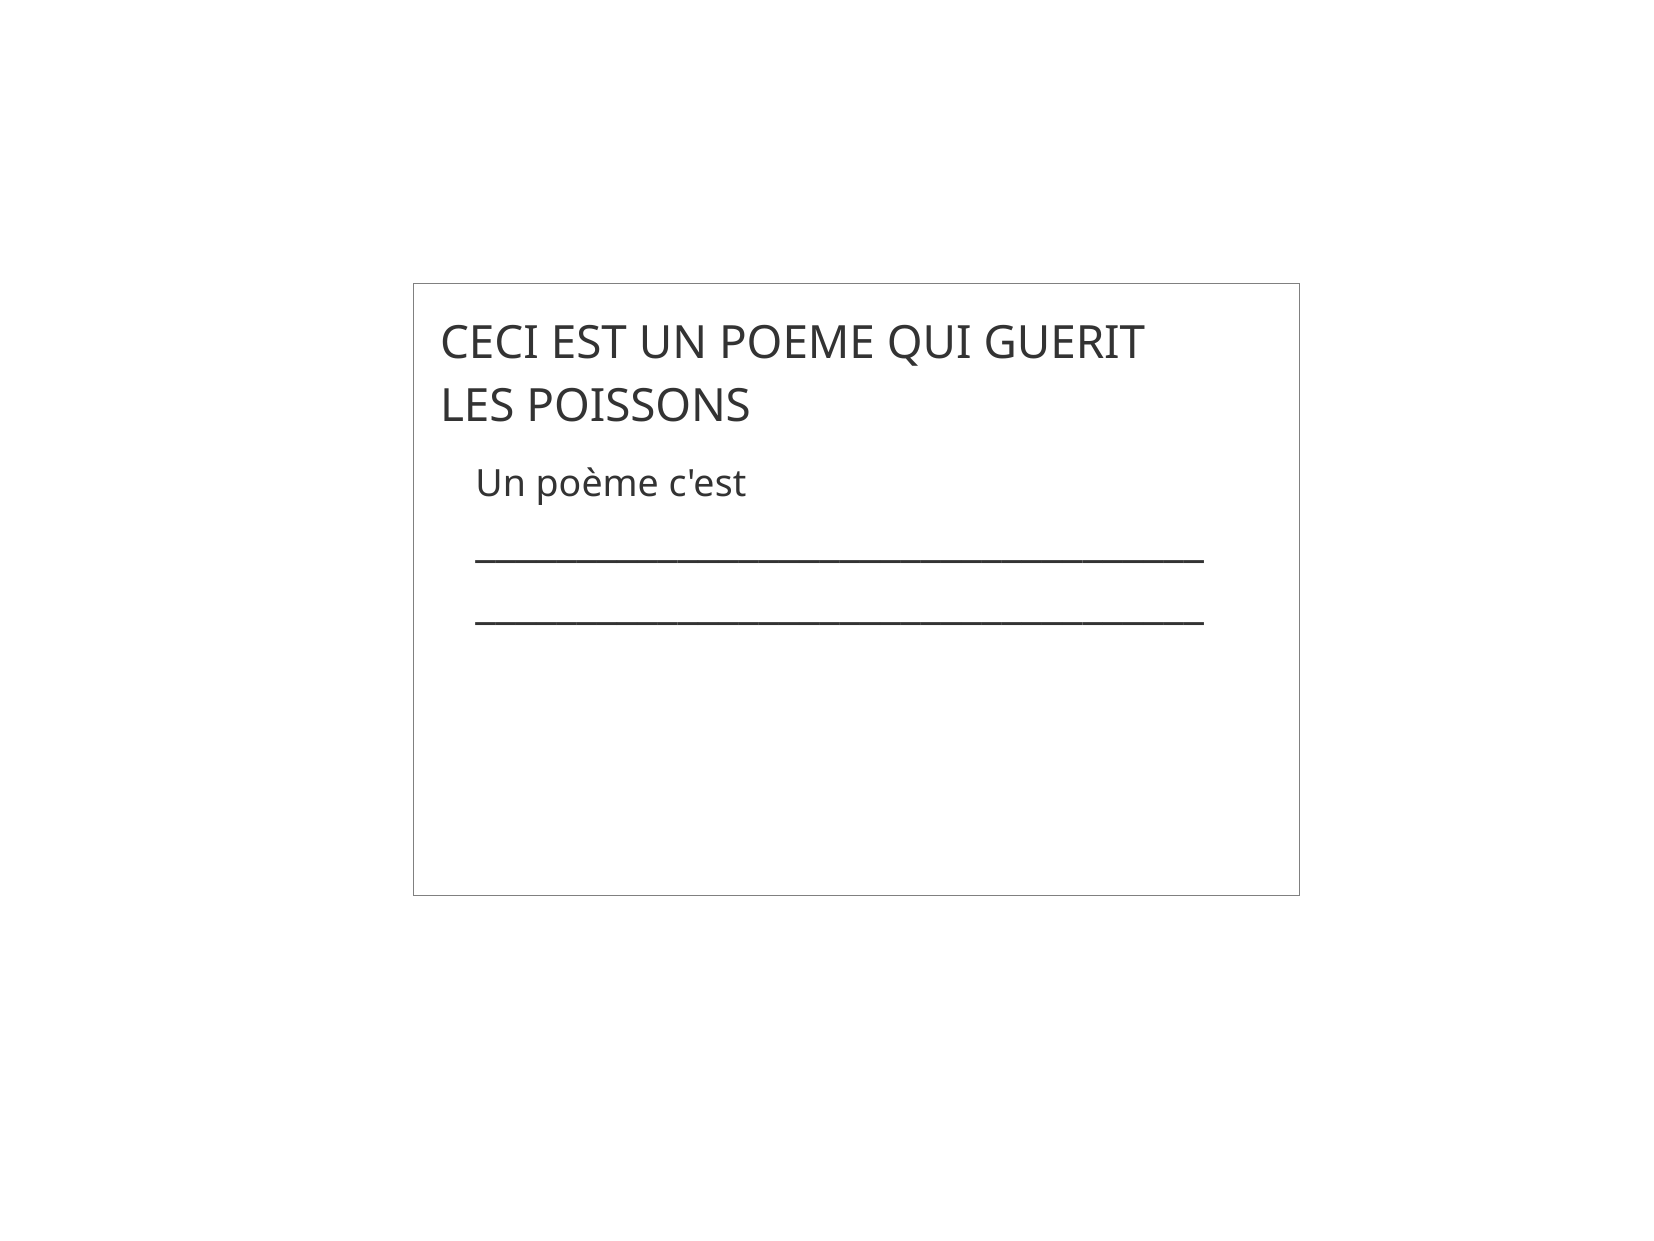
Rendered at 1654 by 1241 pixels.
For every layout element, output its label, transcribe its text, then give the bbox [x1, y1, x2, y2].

text_box Un poème c'est ________________________________________________________________________ [460, 448, 1229, 650]
text_box CECI EST UN POEME QUI GUERIT LES POISSONS [425, 302, 1241, 473]
